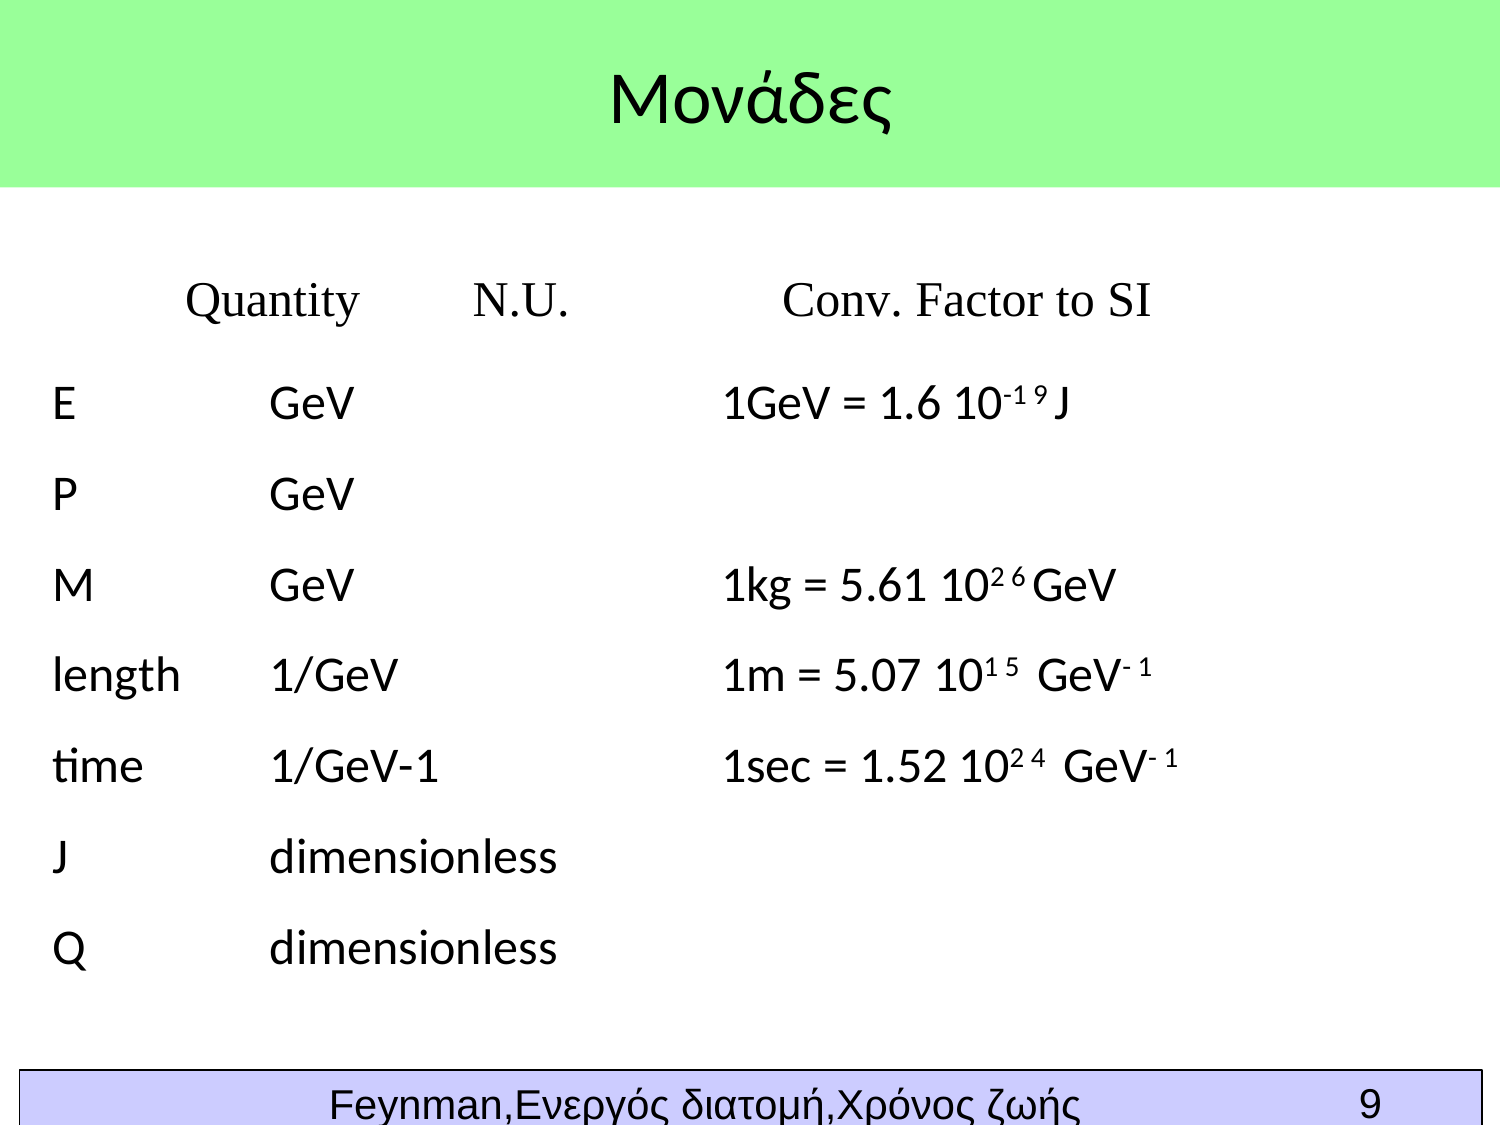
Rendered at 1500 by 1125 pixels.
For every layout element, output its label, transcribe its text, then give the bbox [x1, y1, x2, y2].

table_cell 1kg = 5.61 102 6 GeV [706, 535, 1402, 626]
table_cell GeV [255, 535, 706, 626]
table_cell 1/GeV-1 [255, 716, 706, 807]
table_cell time [38, 716, 255, 807]
table_header E [38, 353, 255, 444]
table_header 1GeV = 1.6 10-1 9 J [706, 353, 1402, 444]
table_cell [706, 898, 1402, 989]
table_cell P [38, 444, 255, 535]
table_cell [706, 807, 1402, 898]
text_box Μονάδες [0, 0, 1500, 188]
table_cell 1sec = 1.52 102 4 GeV- 1 [706, 716, 1402, 807]
table_header GeV [255, 353, 706, 444]
table_cell J [38, 807, 255, 898]
table_cell length [38, 626, 255, 716]
table_cell [706, 444, 1402, 535]
table_cell dimensionless [255, 898, 706, 989]
table_cell 1/GeV [255, 626, 706, 716]
table_cell M [38, 535, 255, 626]
table_cell 1m = 5.07 101 5 GeV- 1 [706, 626, 1402, 716]
text_box Quantity N.U. Conv. Factor to SI [170, 258, 1180, 334]
table_cell GeV [255, 444, 706, 535]
table_cell Q [38, 898, 255, 989]
table_cell dimensionless [255, 807, 706, 898]
